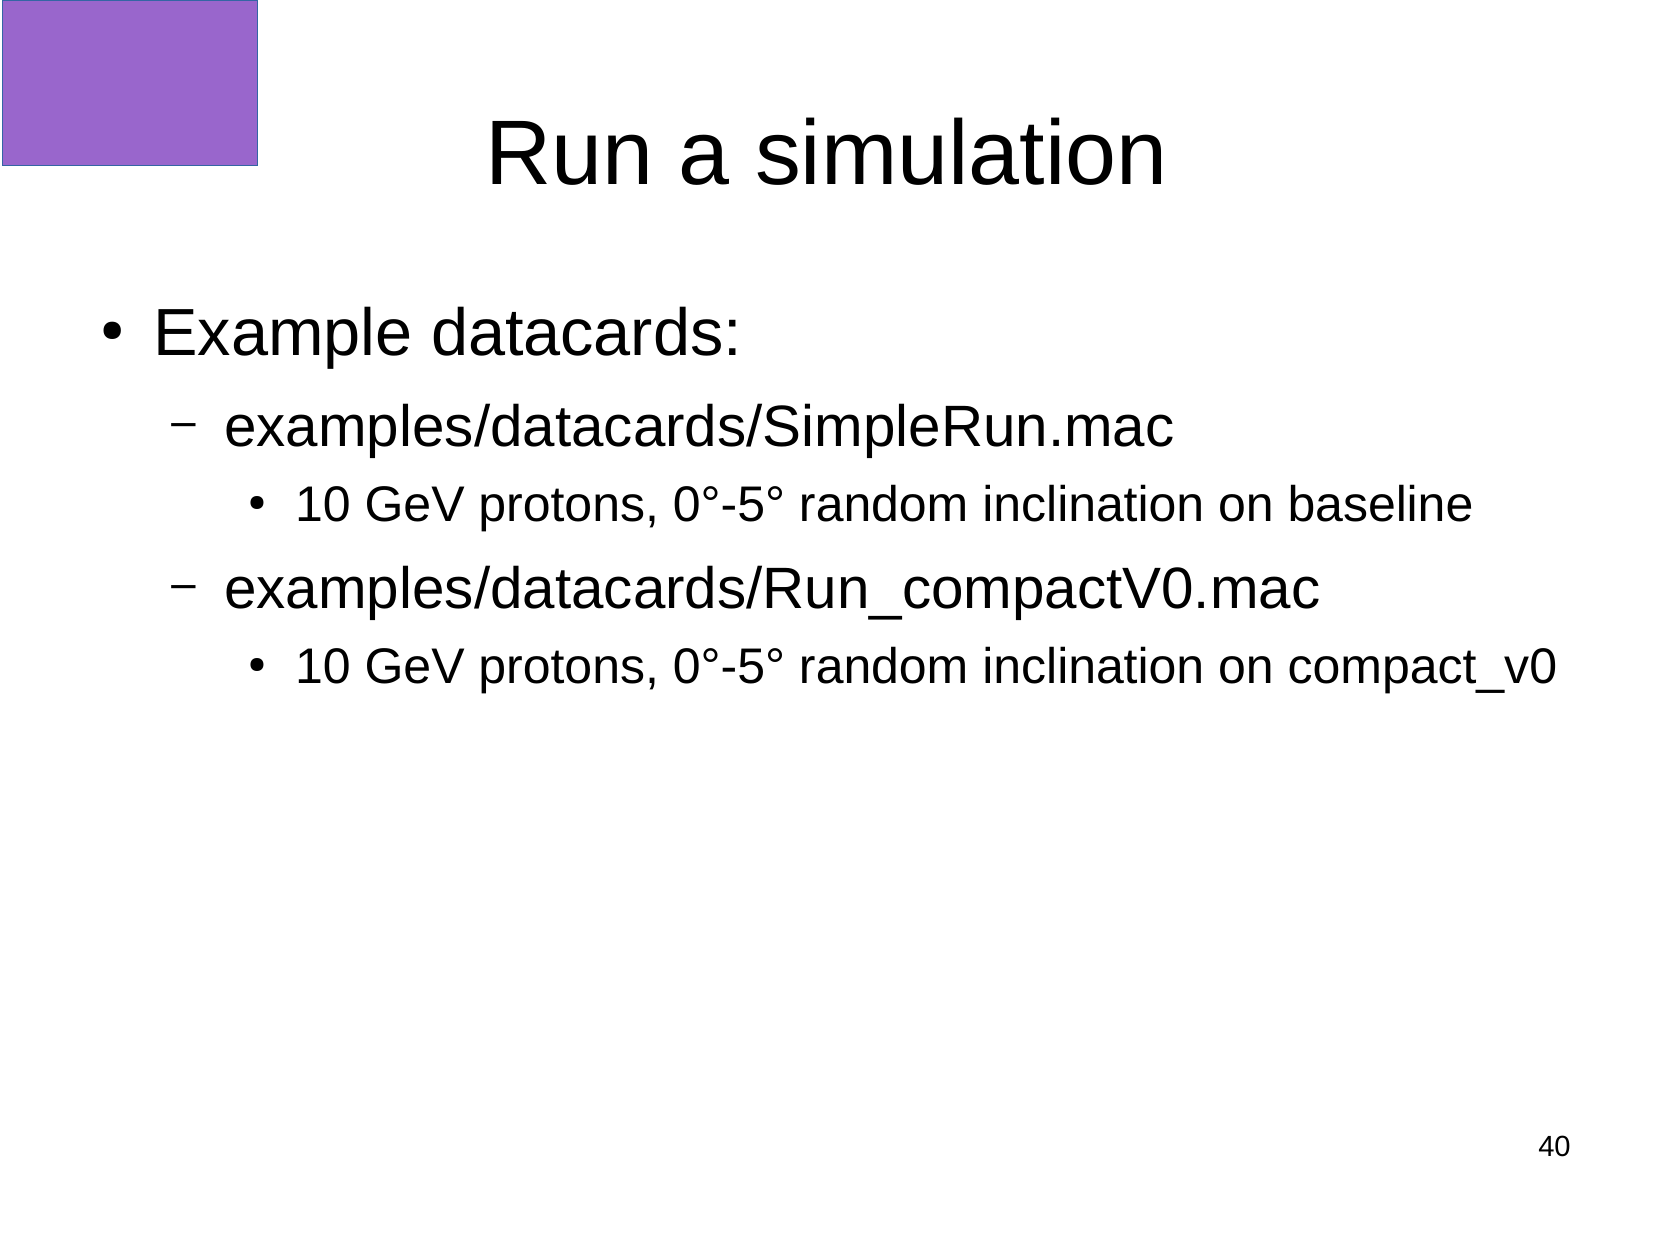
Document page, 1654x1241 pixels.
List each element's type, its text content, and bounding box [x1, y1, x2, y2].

list Example datacards: examples/datacards/SimpleRun.mac 10 GeV protons, 0°-5° random inclination on baseline examples/datacards/Run_compactV0.mac 10 GeV protons, 0°-5° random inclination on compact_v0 [82, 295, 1571, 1115]
title Run a simulation [82, 49, 1571, 257]
text_box [2, 0, 258, 166]
